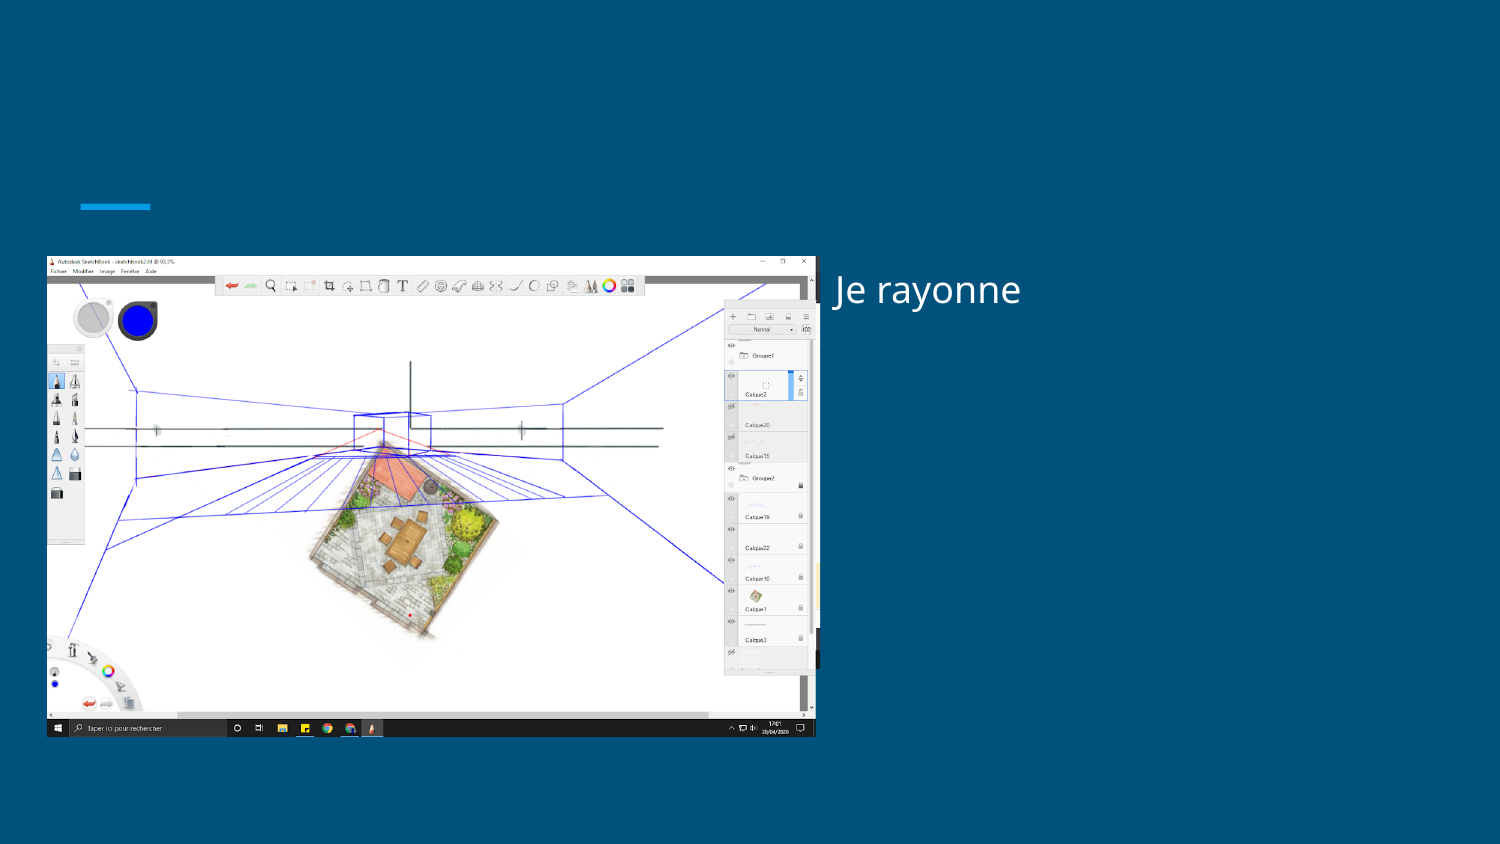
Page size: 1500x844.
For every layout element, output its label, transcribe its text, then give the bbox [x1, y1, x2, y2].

picture [48, 257, 820, 736]
list Je rayonne [820, 244, 1437, 750]
